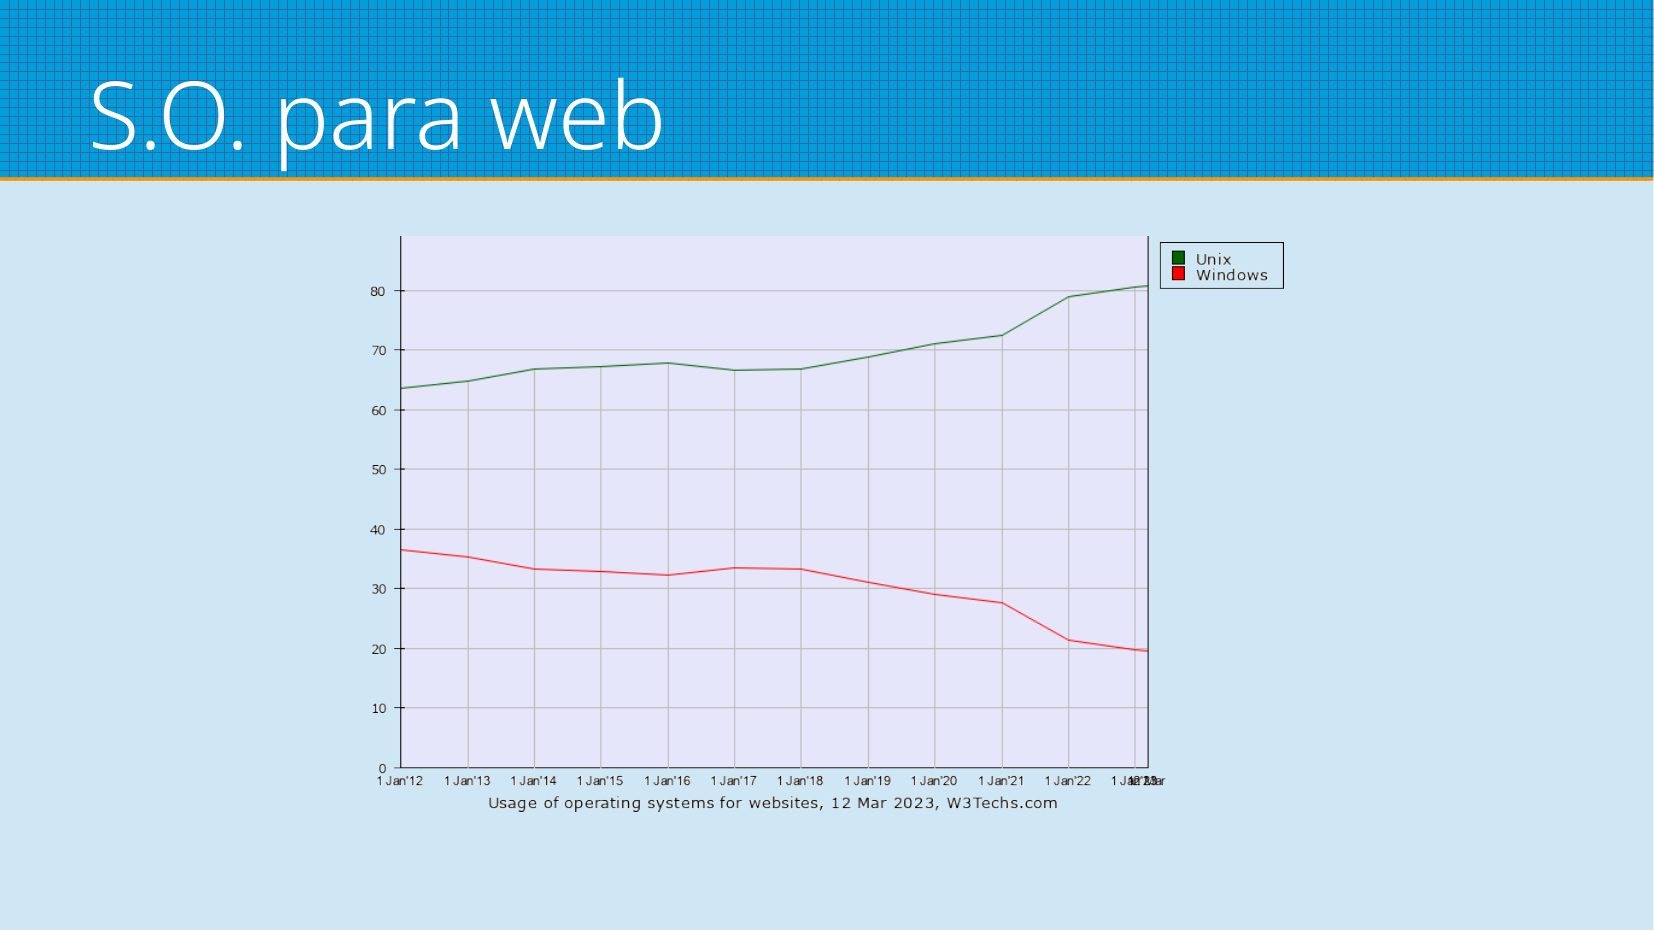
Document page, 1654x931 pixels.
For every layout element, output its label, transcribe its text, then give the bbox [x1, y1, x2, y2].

picture [370, 236, 1284, 812]
title S.O. para web [88, 14, 1565, 178]
